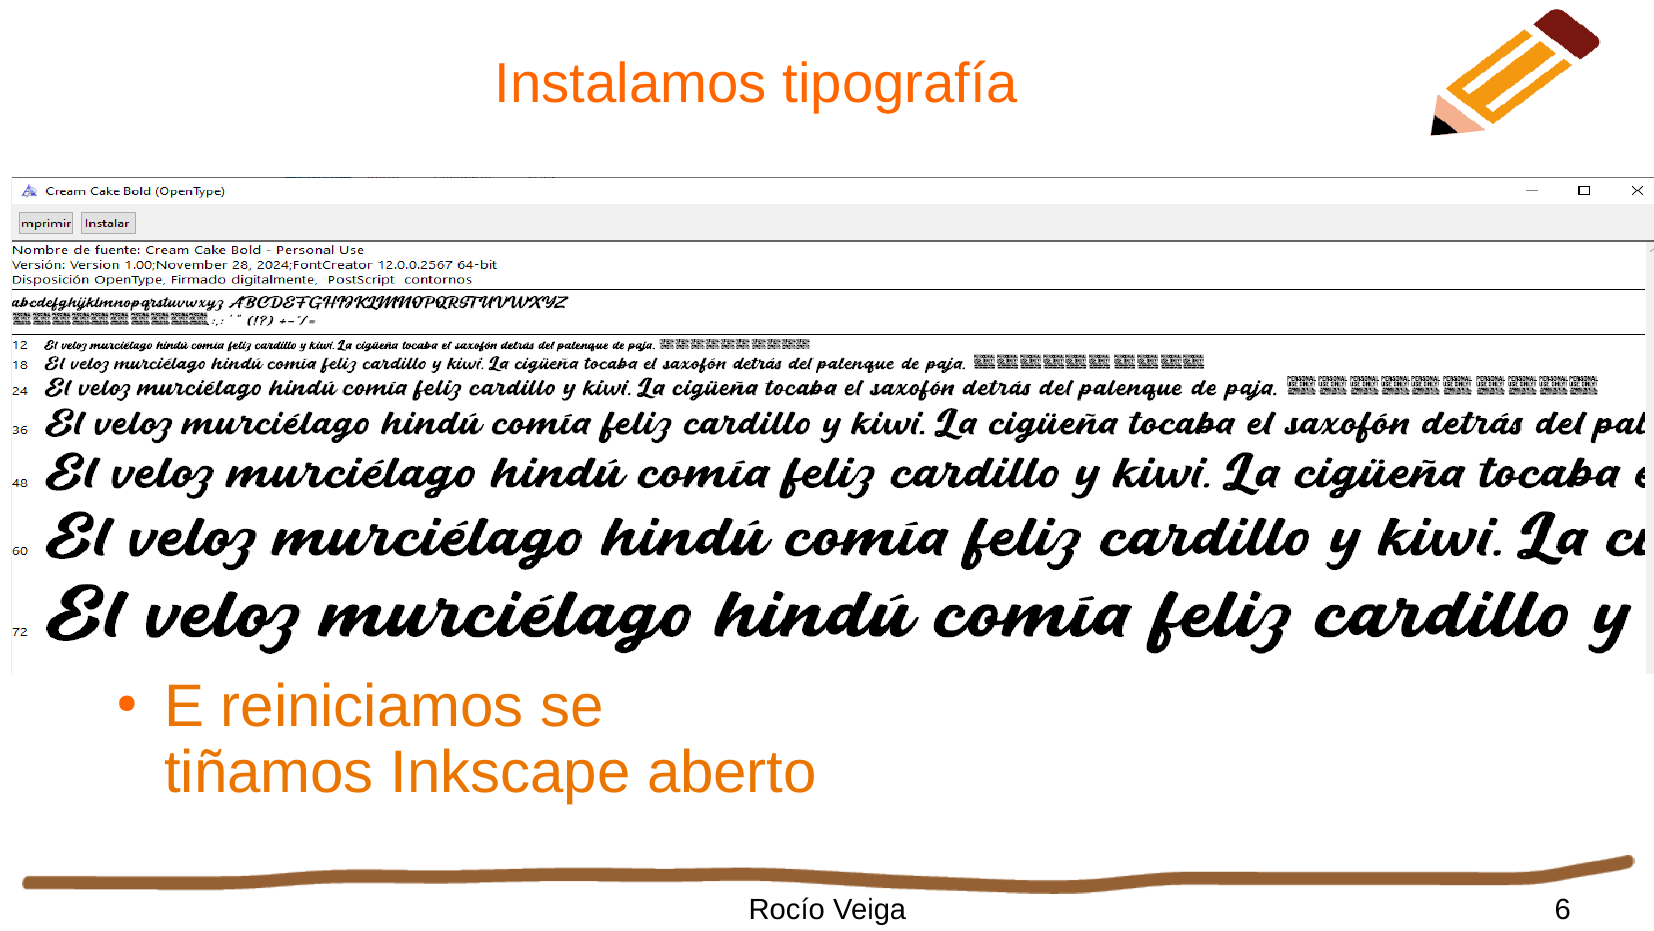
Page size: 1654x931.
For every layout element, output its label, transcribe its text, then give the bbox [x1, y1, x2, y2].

list E reiniciamos se tiñamos Inkscape aberto [100, 674, 827, 824]
picture [1430, 9, 1601, 136]
title Instalamos tipografía [82, 37, 1430, 129]
picture [22, 855, 1635, 894]
picture [11, 177, 1654, 674]
